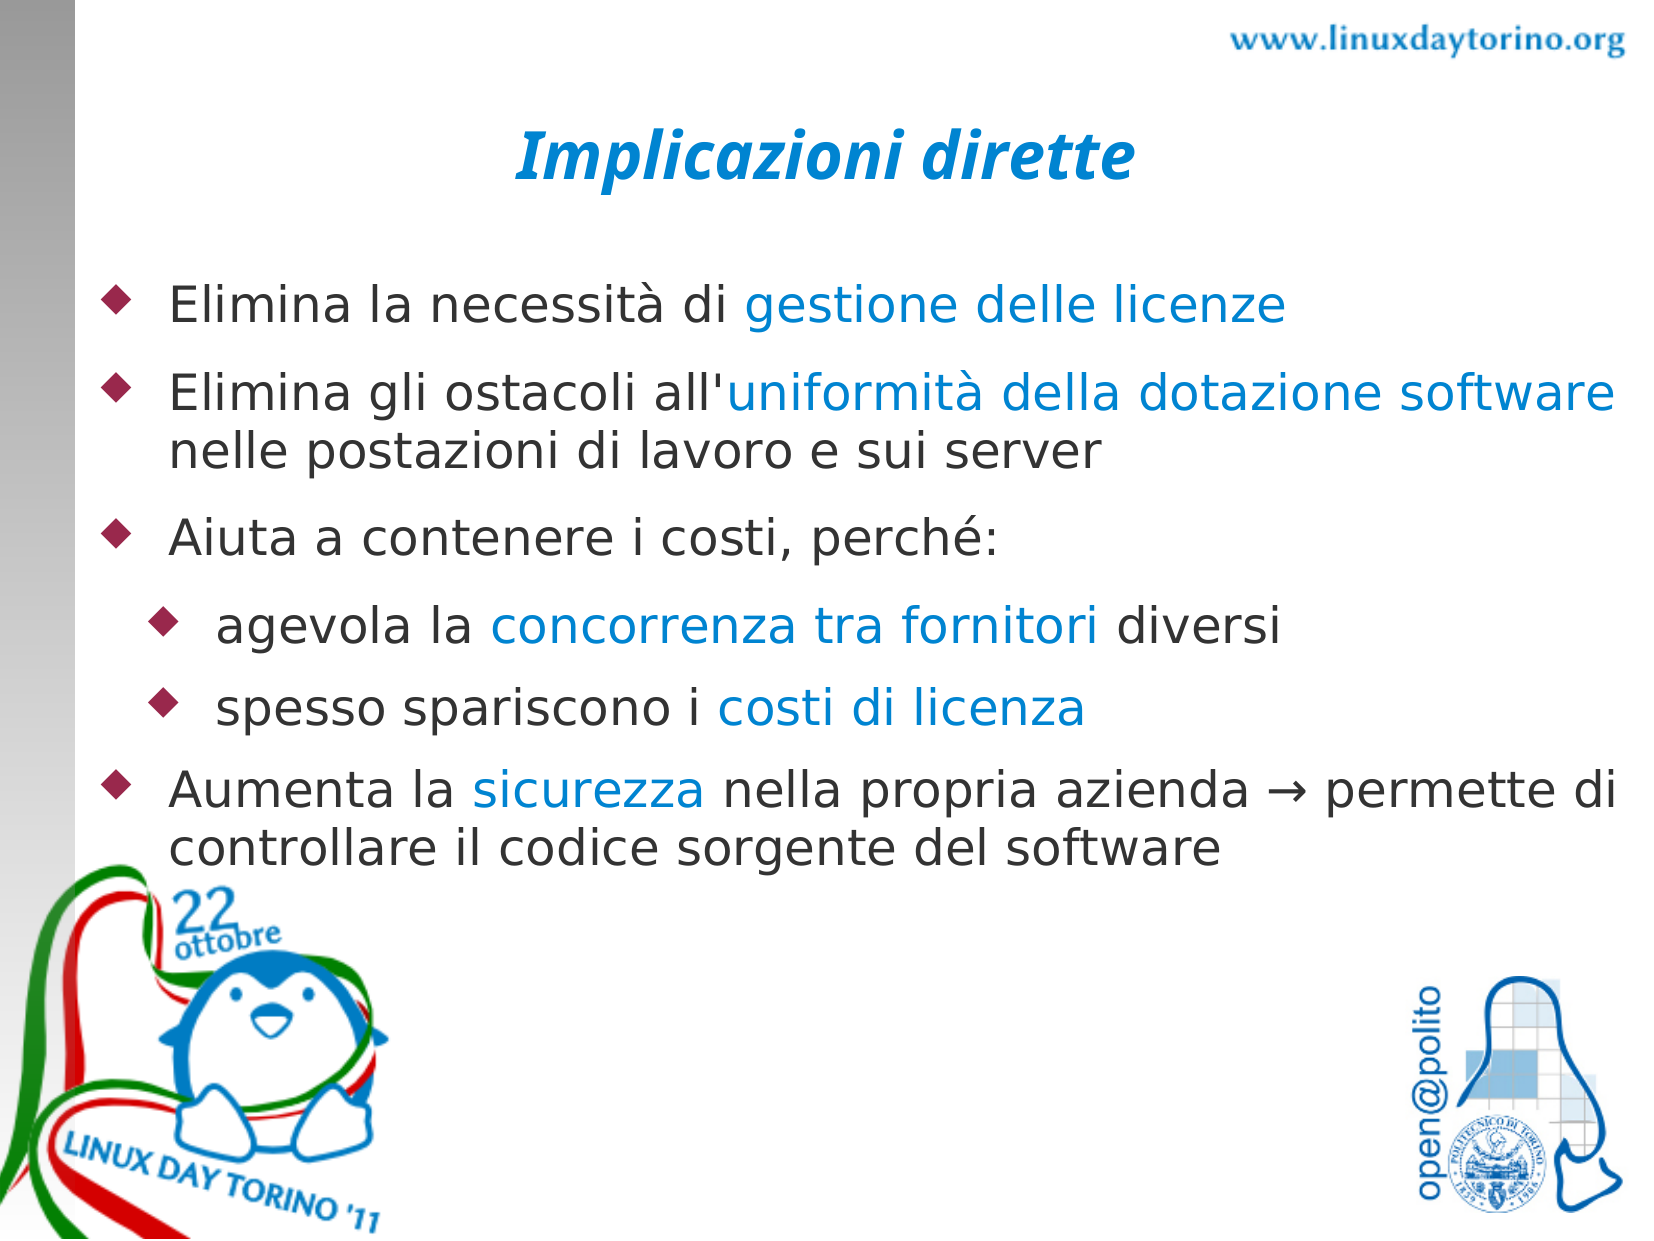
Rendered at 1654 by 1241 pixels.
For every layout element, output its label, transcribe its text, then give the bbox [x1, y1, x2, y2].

title Implicazioni dirette [121, 49, 1534, 257]
picture [0, 0, 1654, 1241]
list Elimina la necessità di gestione delle licenze Elimina gli ostacoli all'uniformità della dotazione software nelle postazioni di lavoro e sui server Aiuta a contenere i costi, perché: agevola la concorrenza tra fornitori diversi spesso spariscono i costi di licenza Aumenta la sicurezza nella propria azienda → permette di controllare il codice sorgente del software [85, 275, 1633, 878]
